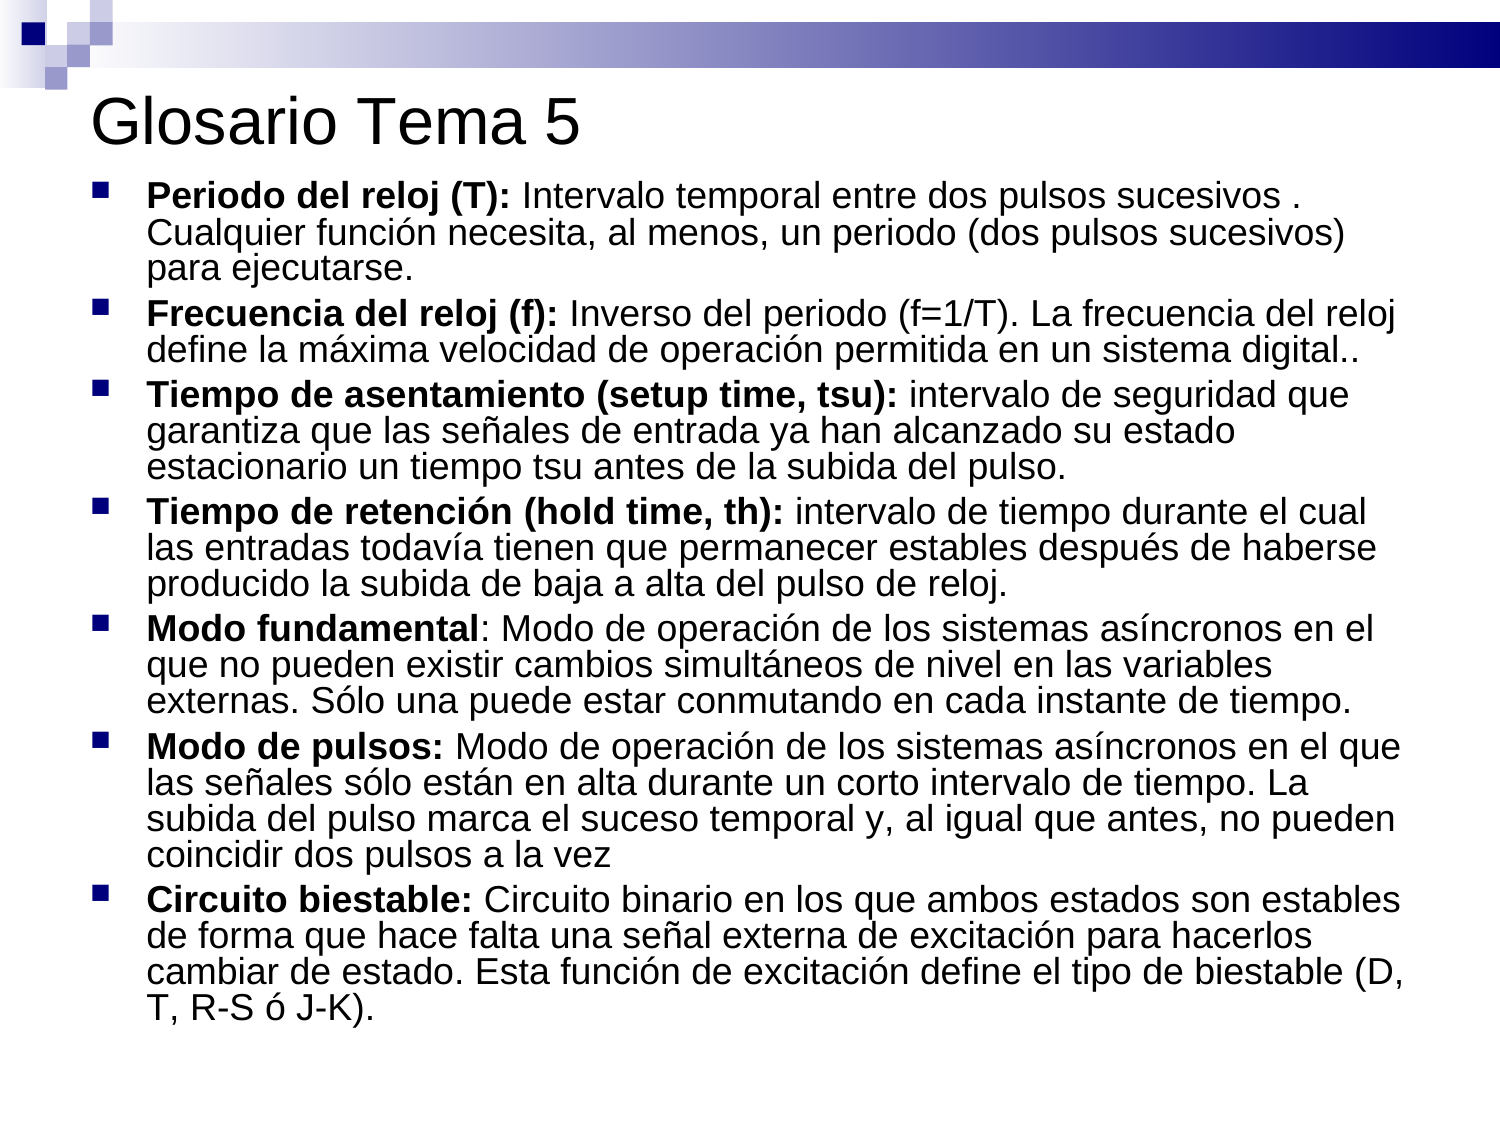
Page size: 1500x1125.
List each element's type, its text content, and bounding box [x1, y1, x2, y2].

list Periodo del reloj (T): Intervalo temporal entre dos pulsos sucesivos . Cualquier función necesita, al menos, un periodo (dos pulsos sucesivos) para ejecutarse. Frecuencia del reloj (f): Inverso del periodo (f=1/T). La frecuencia del reloj define la máxima velocidad de operación permitida en un sistema digital.. Tiempo de asentamiento (setup time, tsu): intervalo de seguridad que garantiza que las señales de entrada ya han alcanzado su estado estacionario un tiempo tsu antes de la subida del pulso. Tiempo de retención (hold time, th): intervalo de tiempo durante el cual las entradas todavía tienen que permanecer estables después de haberse producido la subida de baja a alta del pulso de reloj. Modo fundamental: Modo de operación de los sistemas asíncronos en el que no pueden existir cambios simultáneos de nivel en las variables externas. Sólo una puede estar conmutando en cada instante de tiempo. Modo de pulsos: Modo de operación de los sistemas asíncronos en el que las señales sólo están en alta durante un corto intervalo de tiempo. La subida del pulso marca el suceso temporal y, al igual que antes, no pueden coincidir dos pulsos a la vez Circuito biestable: Circuito binario en los que ambos estados son estables de forma que hace falta una señal externa de excitación para hacerlos cambiar de estado. Esta función de excitación define el tipo de biestable (D, T, R-S ó J-K). [75, 172, 1426, 1071]
title Glosario Tema 5 [75, 70, 1426, 166]
